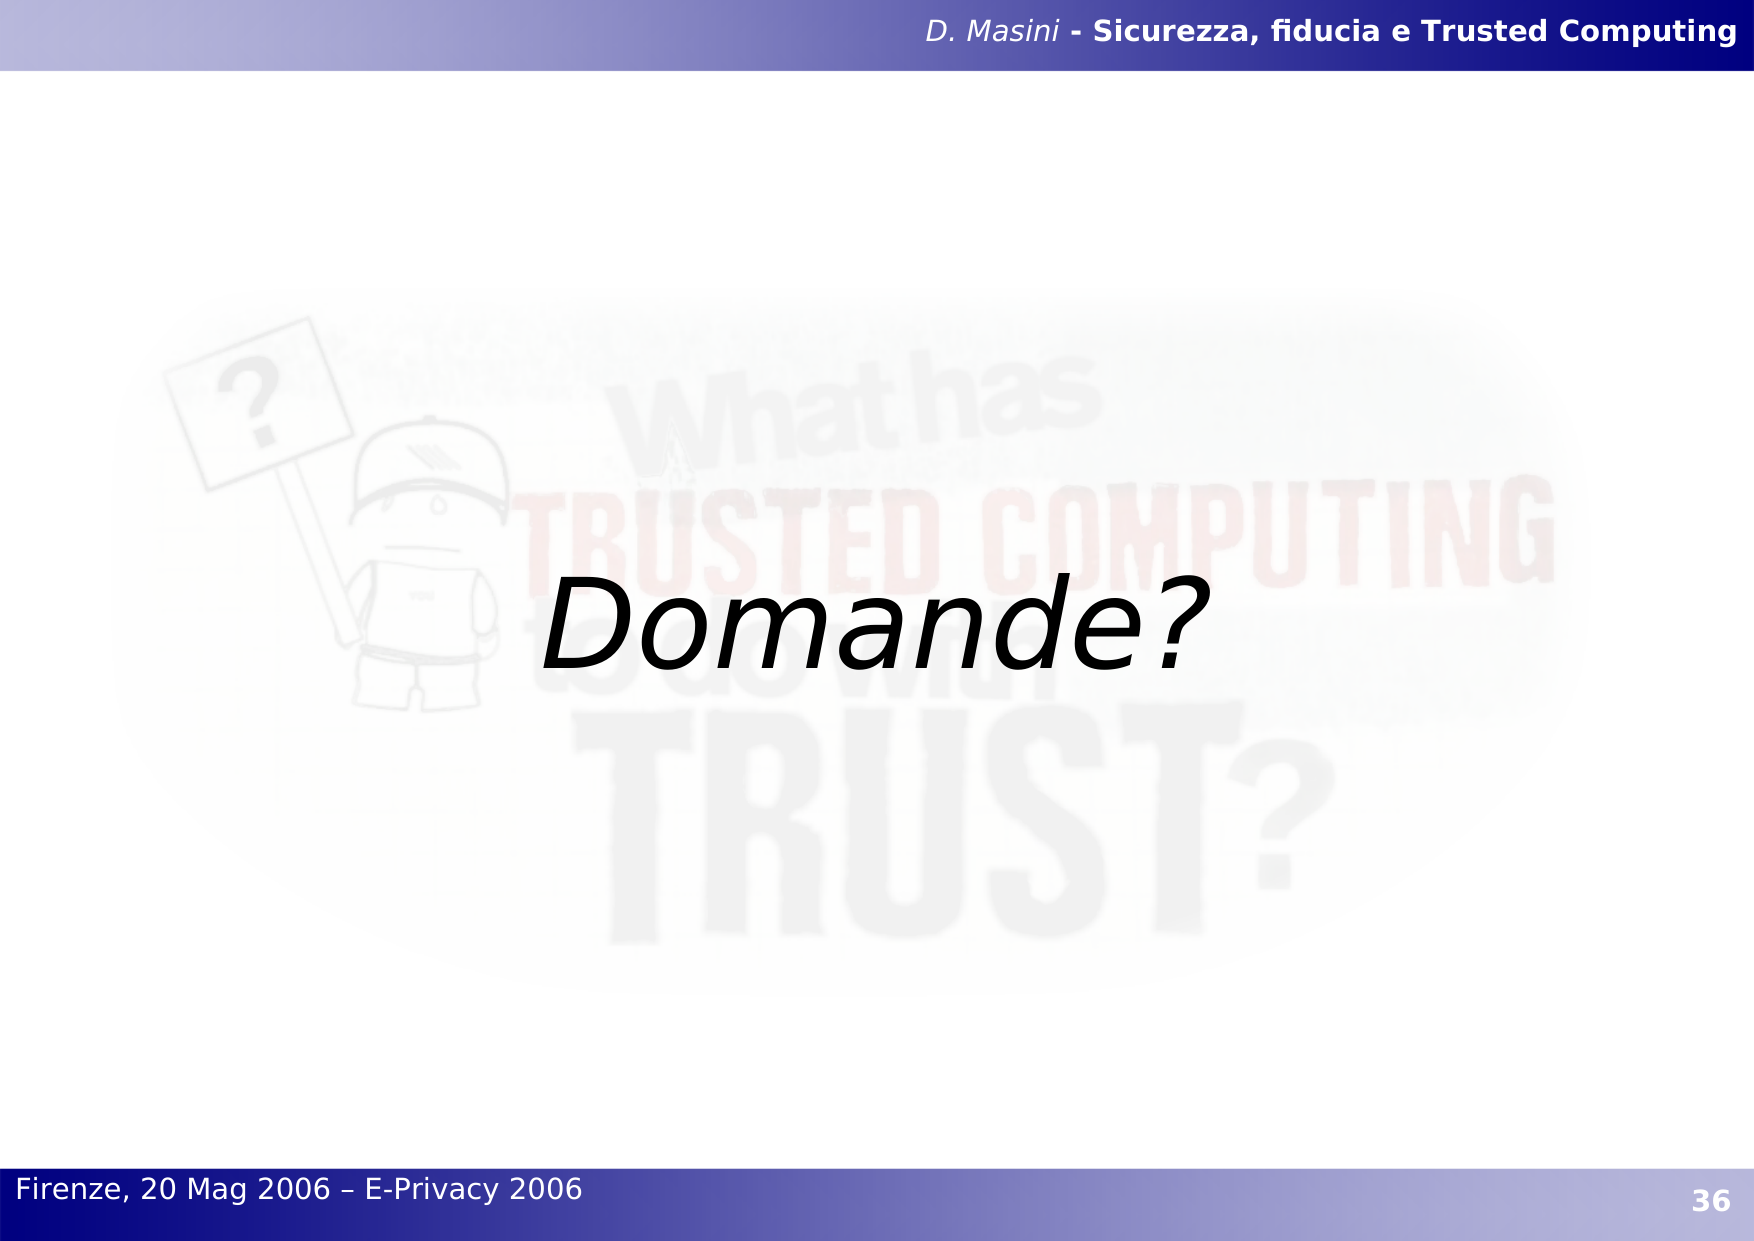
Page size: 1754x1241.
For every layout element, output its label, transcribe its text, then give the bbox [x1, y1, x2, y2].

text_box Firenze, 20 Mag 2006 – E-Privacy 2006 [0, 1175, 1314, 1234]
text_box D. Masini - Sicurezza, fiducia e Trusted Computing [602, 7, 1754, 63]
picture [0, 0, 1754, 1241]
text_box Domande? [87, 144, 1667, 1108]
text_box <number> [1641, 1185, 1732, 1223]
